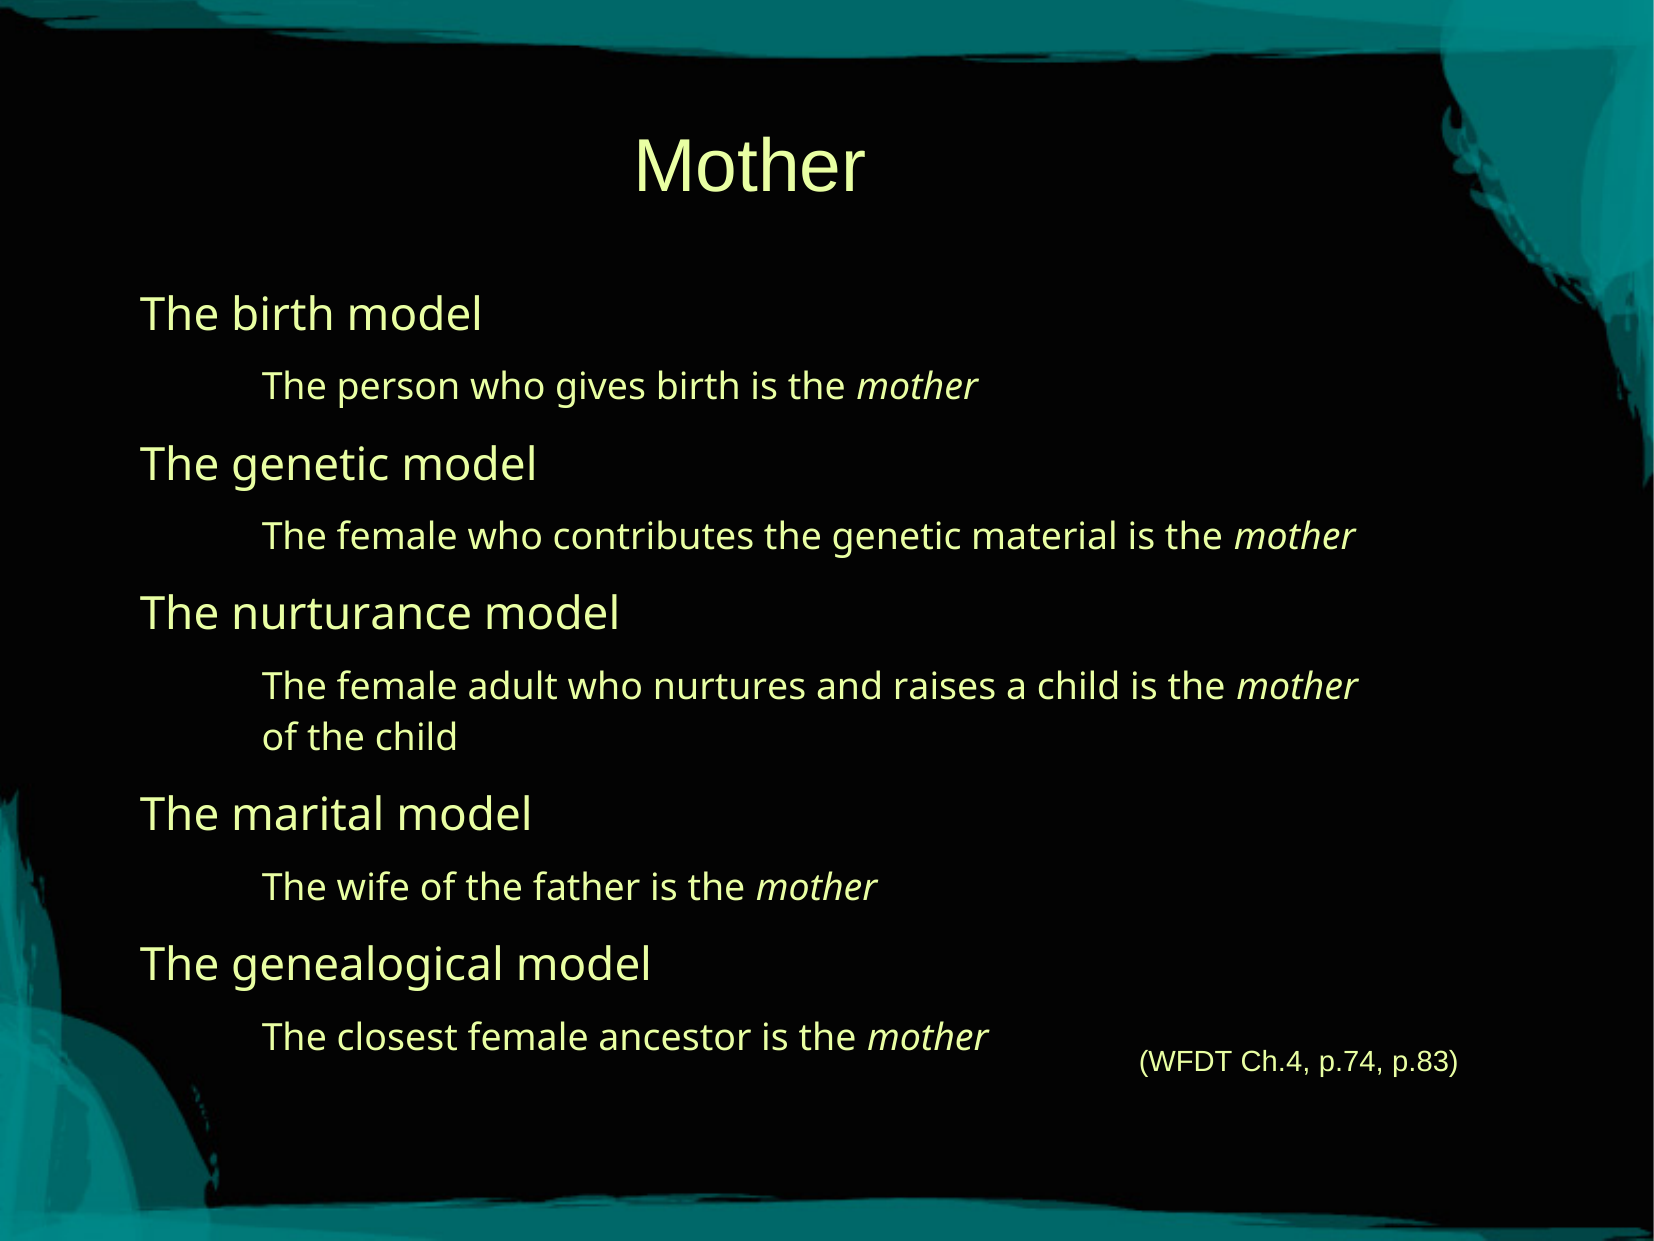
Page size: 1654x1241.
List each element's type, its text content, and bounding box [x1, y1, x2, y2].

title Mother [87, 69, 1413, 263]
list The birth model The person who gives birth is the mother The genetic model The female who contributes the genetic material is the mother The nurturance model The female adult who nurtures and raises a child is the mother of the child The marital model The wife of the father is the mother The genealogical model The closest female ancestor is the mother [125, 273, 1401, 1125]
text_box (WFDT Ch.4, p.74, p.83) [1124, 1037, 1475, 1086]
picture [0, 0, 1654, 1241]
